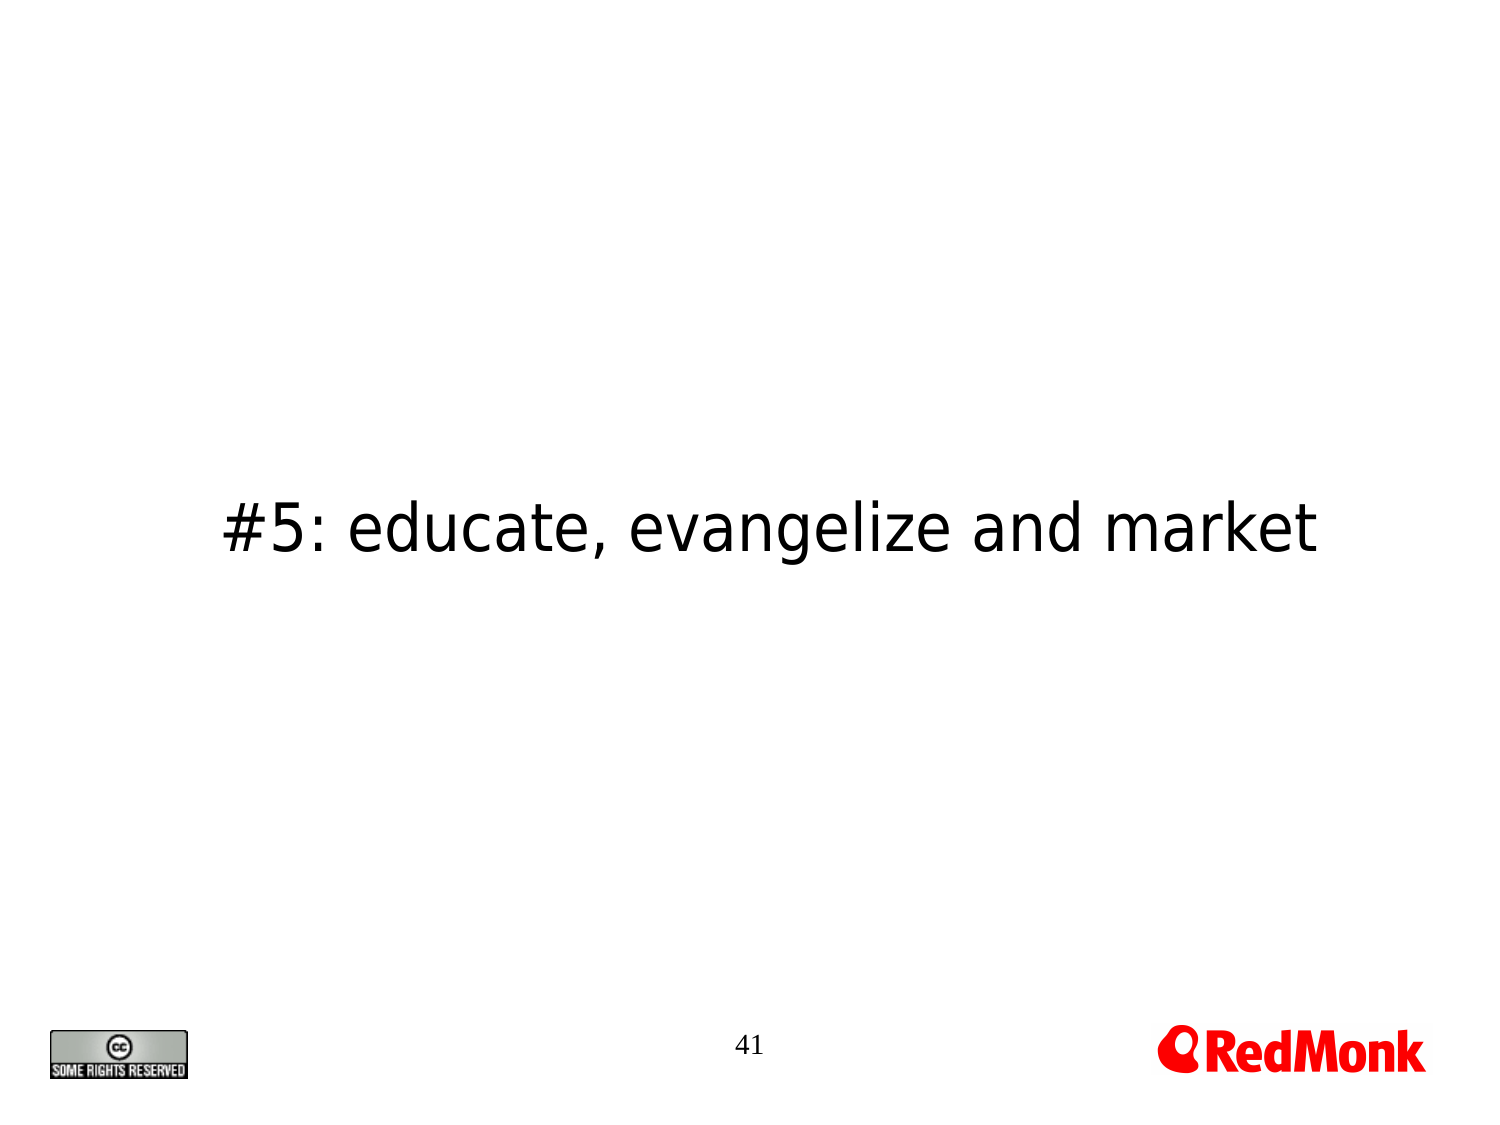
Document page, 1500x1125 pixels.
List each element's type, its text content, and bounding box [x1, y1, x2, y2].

picture [1151, 1023, 1433, 1075]
text_box #5: educate, evangelize and market [61, 486, 1479, 928]
picture [50, 1030, 188, 1079]
